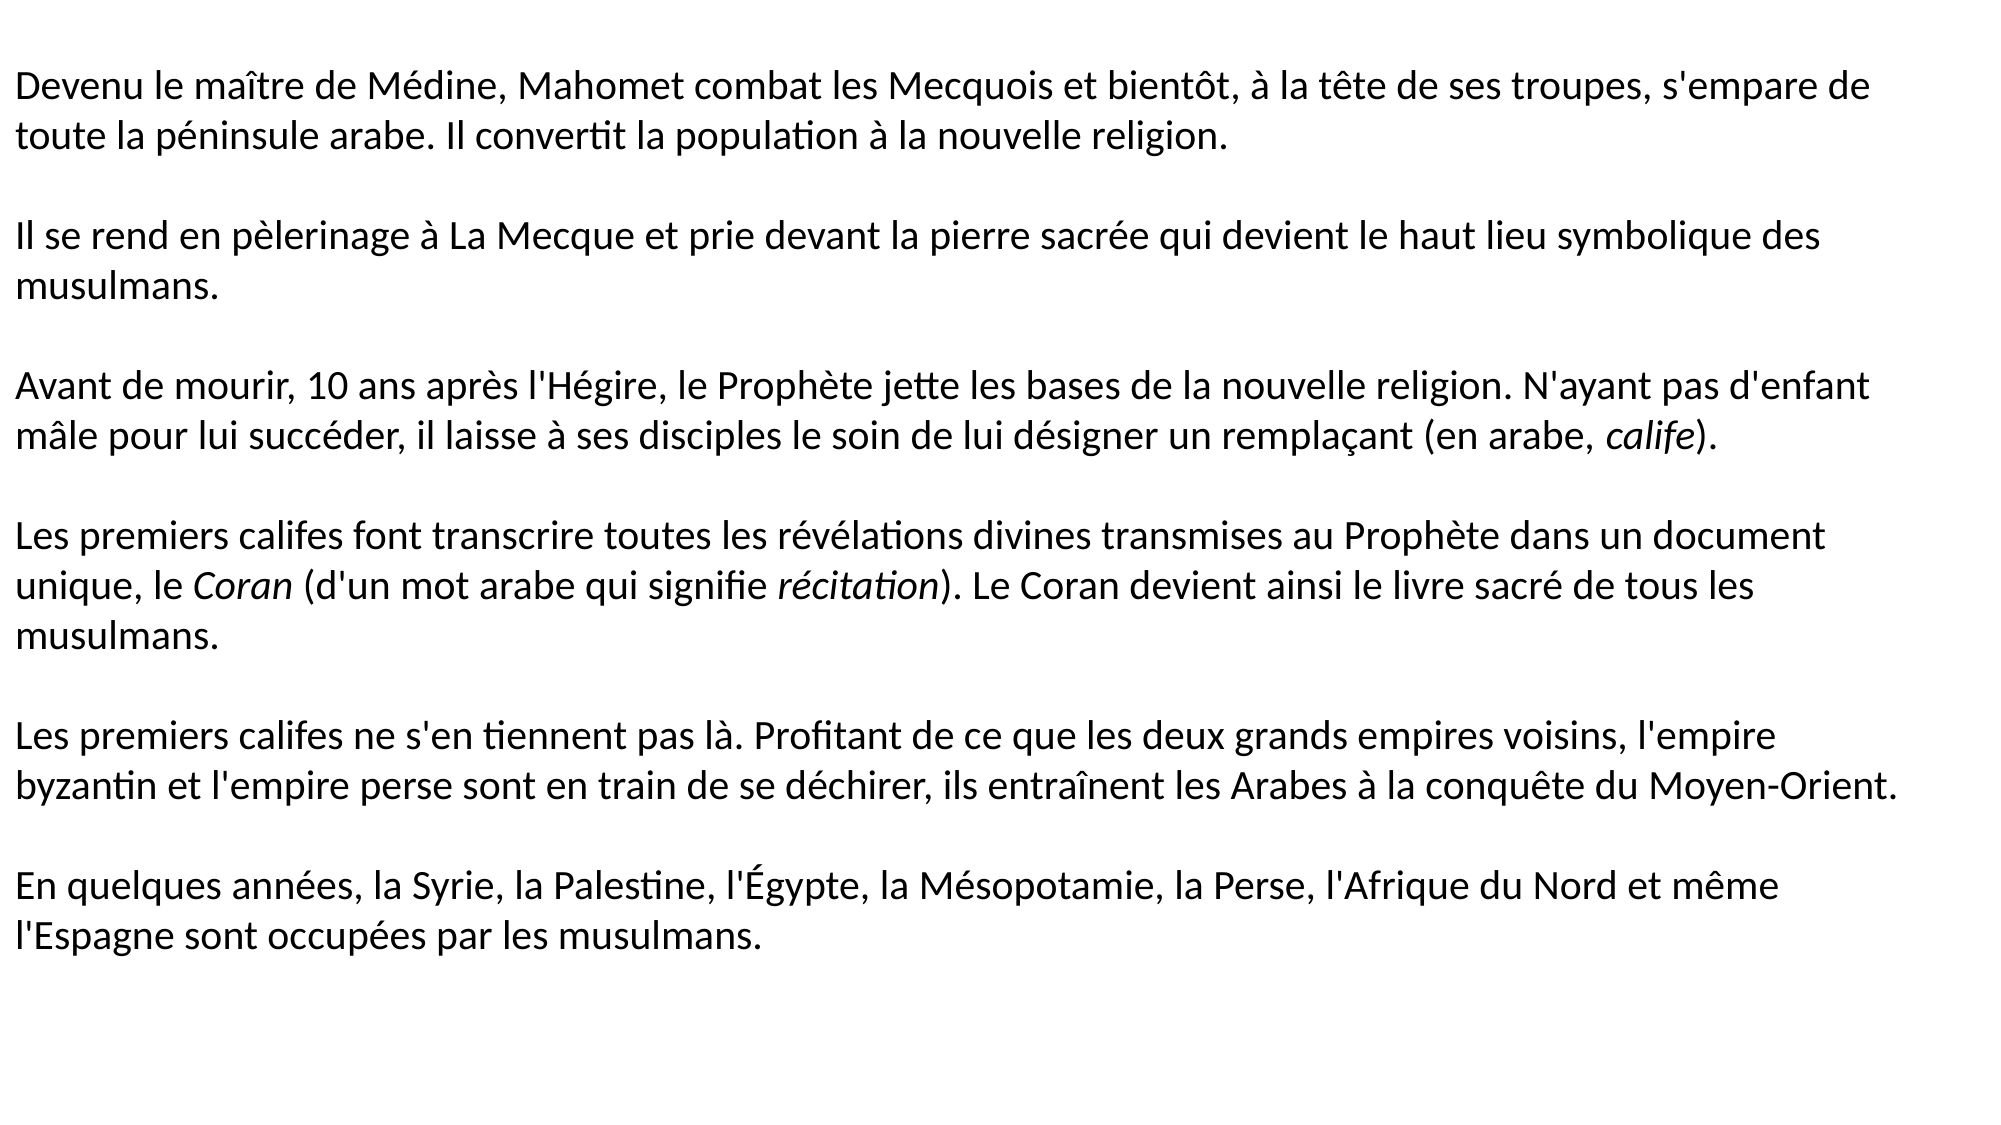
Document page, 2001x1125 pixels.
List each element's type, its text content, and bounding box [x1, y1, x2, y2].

text_box Devenu le maître de Médine, Mahomet combat les Mecquois et bientôt, à la tête de ses troupes, s'empare de toute la péninsule arabe. Il convertit la population à la nouvelle religion. Il se rend en pèlerinage à La Mecque et prie devant la pierre sacrée qui devient le haut lieu symbolique des musulmans. Avant de mourir, 10 ans après l'Hégire, le Prophète jette les bases de la nouvelle religion. N'ayant pas d'enfant mâle pour lui succéder, il laisse à ses disciples le soin de lui désigner un remplaçant (en arabe, calife). Les premiers califes font transcrire toutes les révélations divines transmises au Prophète dans un document unique, le Coran (d'un mot arabe qui signifie récitation). Le Coran devient ainsi le livre sacré de tous les musulmans. Les premiers califes ne s'en tiennent pas là. Profitant de ce que les deux grands empires voisins, l'empire byzantin et l'empire perse sont en train de se déchirer, ils entraînent les Arabes à la conquête du Moyen-Orient. En quelques années, la Syrie, la Palestine, l'Égypte, la Mésopotamie, la Perse, l'Afrique du Nord et même l'Espagne sont occupées par les musulmans. [0, 50, 1928, 1025]
